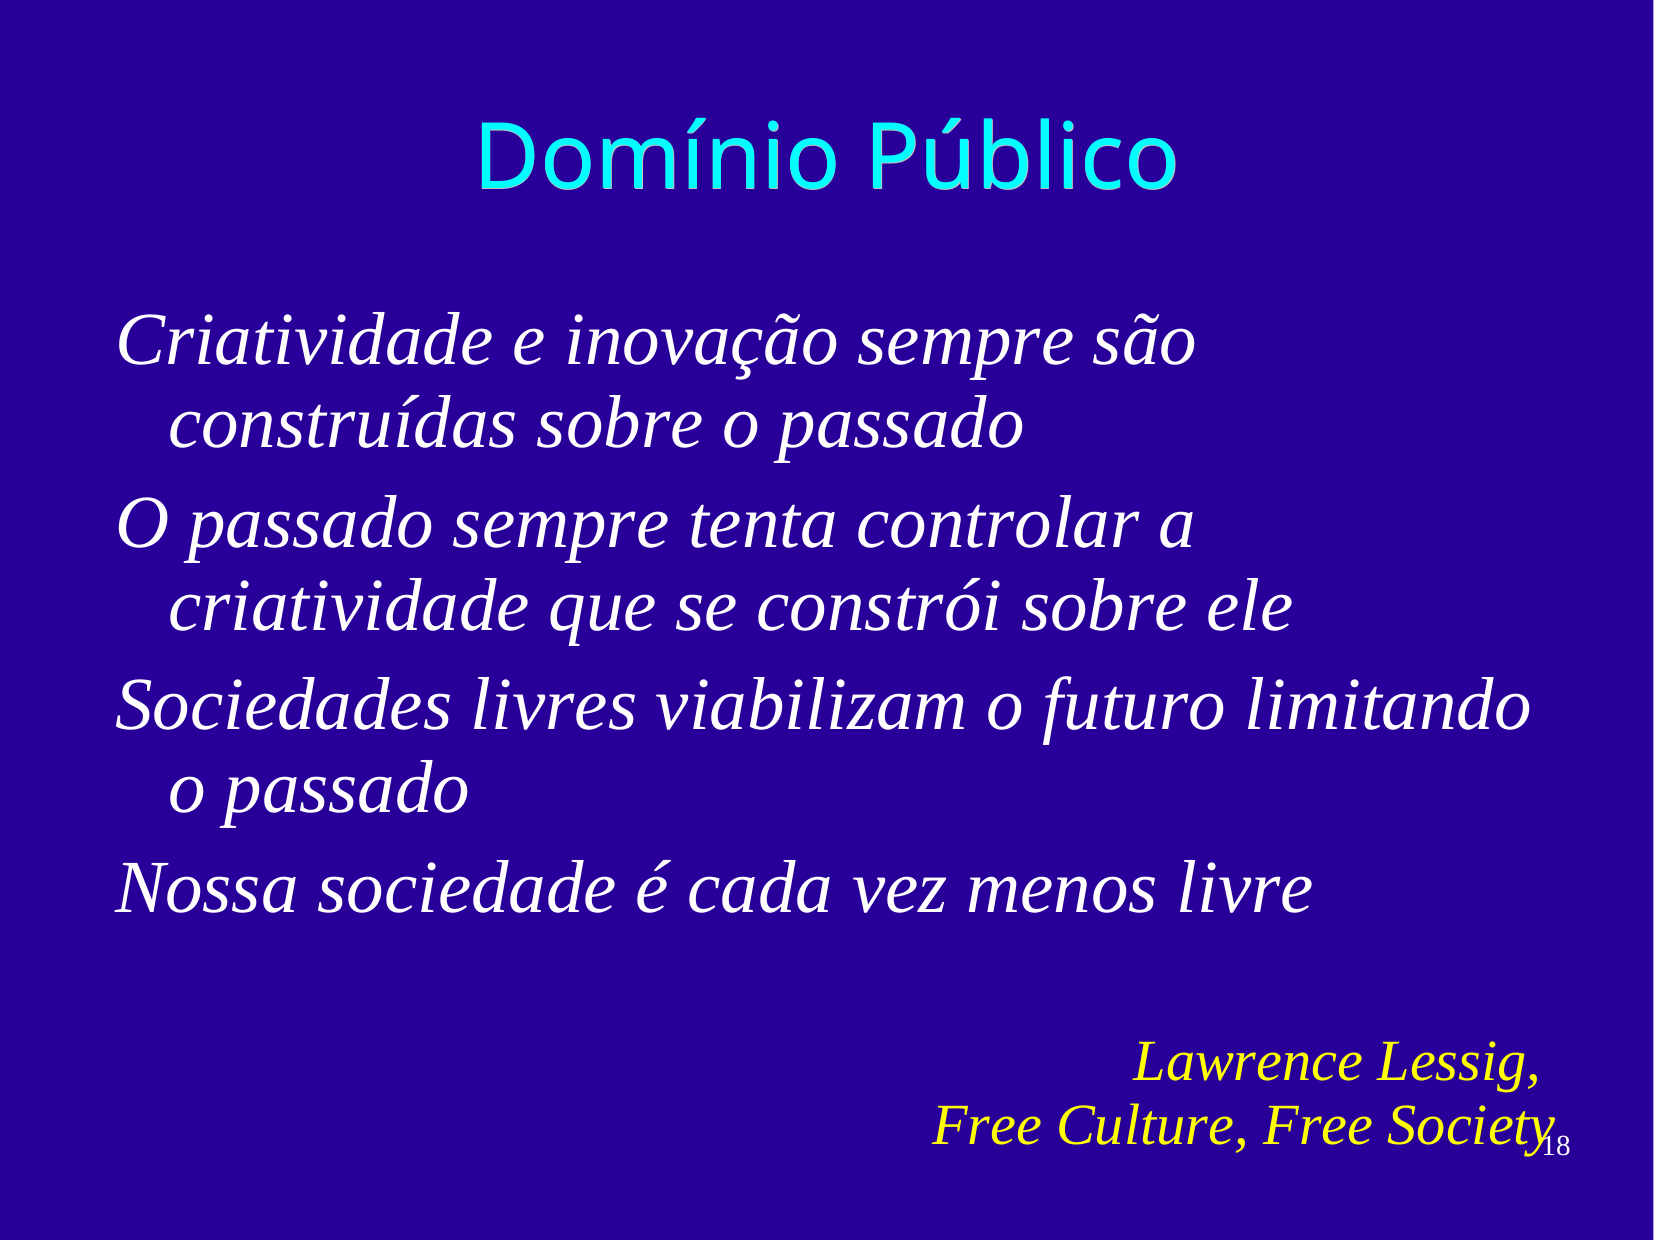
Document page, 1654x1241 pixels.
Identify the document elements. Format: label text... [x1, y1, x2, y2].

title Domínio Público [82, 49, 1571, 257]
list Criatividade e inovação sempre são construídas sobre o passado O passado sempre tenta controlar a criatividade que se constrói sobre ele Sociedades livres viabilizam o futuro limitando o passado Nossa sociedade é cada vez menos livre Lawrence Lessig, Free Culture, Free Society [82, 290, 1571, 1166]
